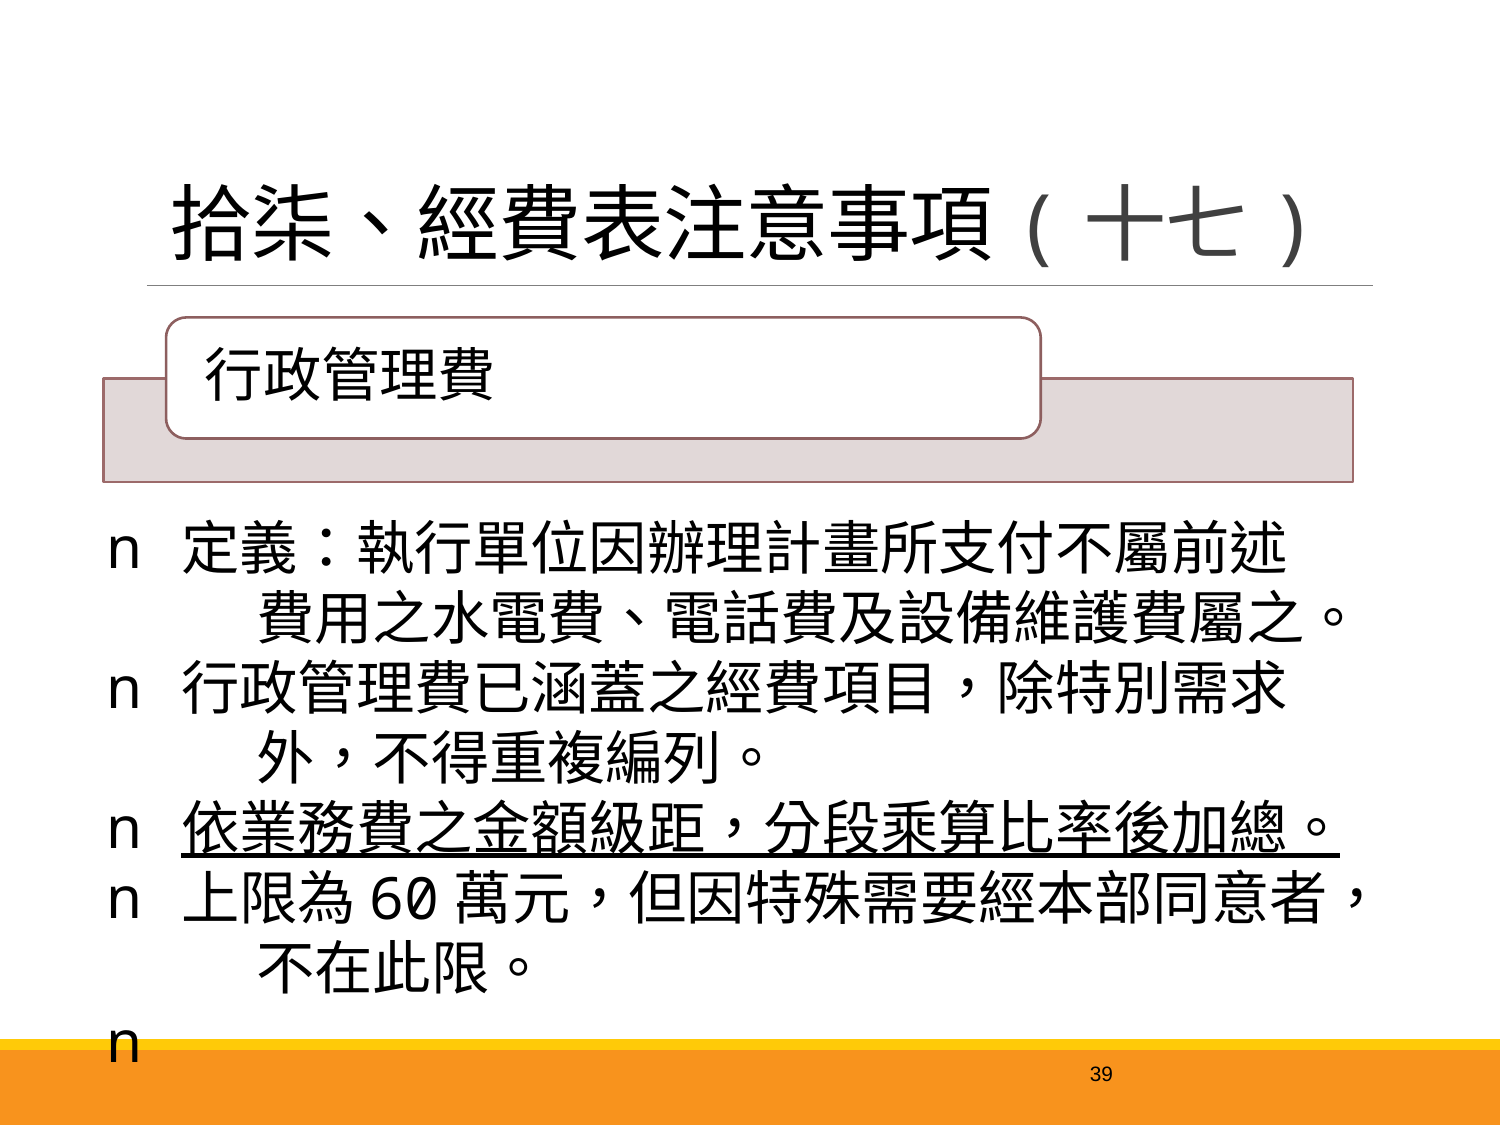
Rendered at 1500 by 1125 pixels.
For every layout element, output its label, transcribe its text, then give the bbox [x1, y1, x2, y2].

text_box 行政管理費 [166, 317, 1041, 439]
text_box 定義：執行單位因辦理計畫所支付不屬前述費用之水電費、電話費及設備維護費屬之。 行政管理費已涵蓋之經費項目，除特別需求外，不得重複編列。 依業務費之金額級距，分段乘算比率後加總。 上限為60萬元，但因特殊需要經本部同意者，不在此限。 [91, 503, 1355, 1088]
title 拾柒、經費表注意事項(十七) [134, 101, 1354, 280]
text_box 39 [1074, 1042, 1426, 1103]
text_box [104, 379, 1353, 482]
